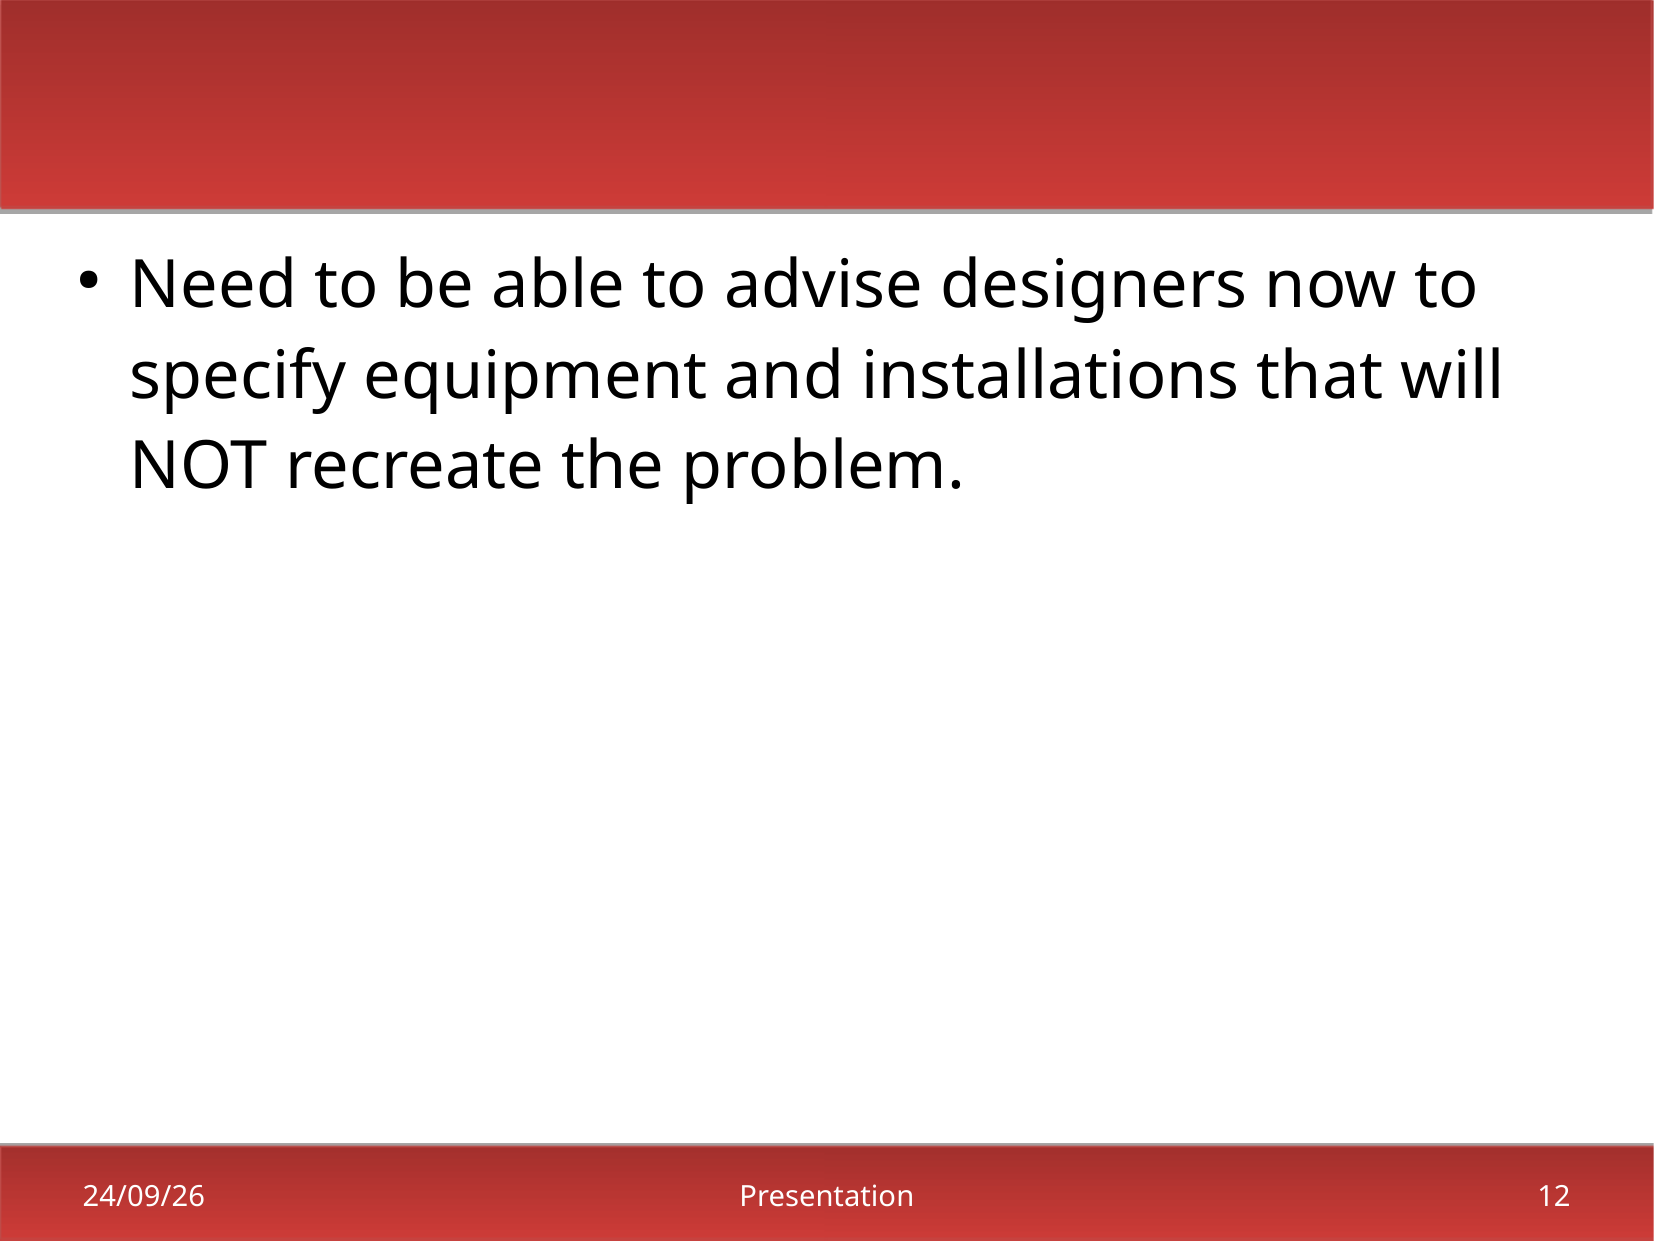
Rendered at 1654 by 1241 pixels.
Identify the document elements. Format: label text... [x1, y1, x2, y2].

list Need to be able to advise designers now to specify equipment and installations that will NOT recreate the problem. [59, 236, 1595, 1055]
picture [0, 1143, 1654, 1241]
picture [0, 0, 1654, 214]
